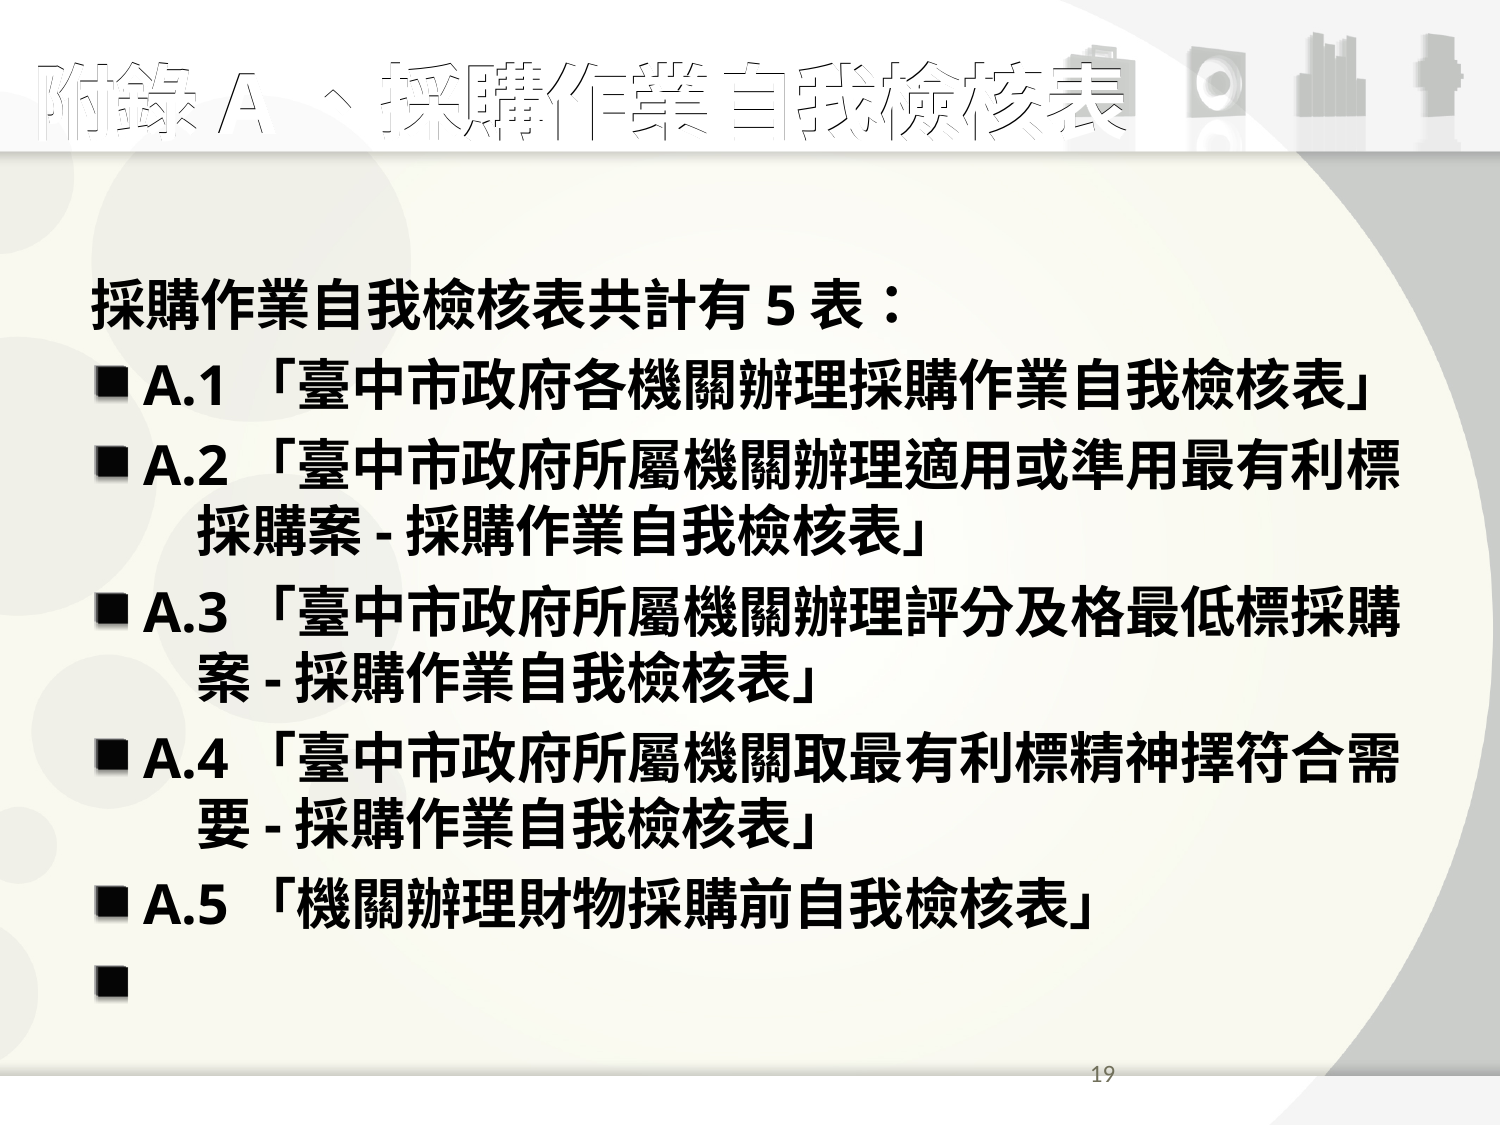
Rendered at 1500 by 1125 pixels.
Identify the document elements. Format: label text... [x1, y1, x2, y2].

text_box [1074, 1042, 1426, 1103]
list 採購作業自我檢核表共計有5表： A.1「臺中市政府各機關辦理採購作業自我檢核表」 A.2「臺中市政府所屬機關辦理適用或準用最有利標採購案-採購作業自我檢核表」 A.3「臺中市政府所屬機關辦理評分及格最低標採購案-採購作業自我檢核表」 A.4「臺中市政府所屬機關取最有利標精神擇符合需要-採購作業自我檢核表」 A.5「機關辦理財物採購前自我檢核表」 [75, 262, 1426, 1005]
title 附錄A、採購作業自我檢核表 [17, 7, 1368, 195]
